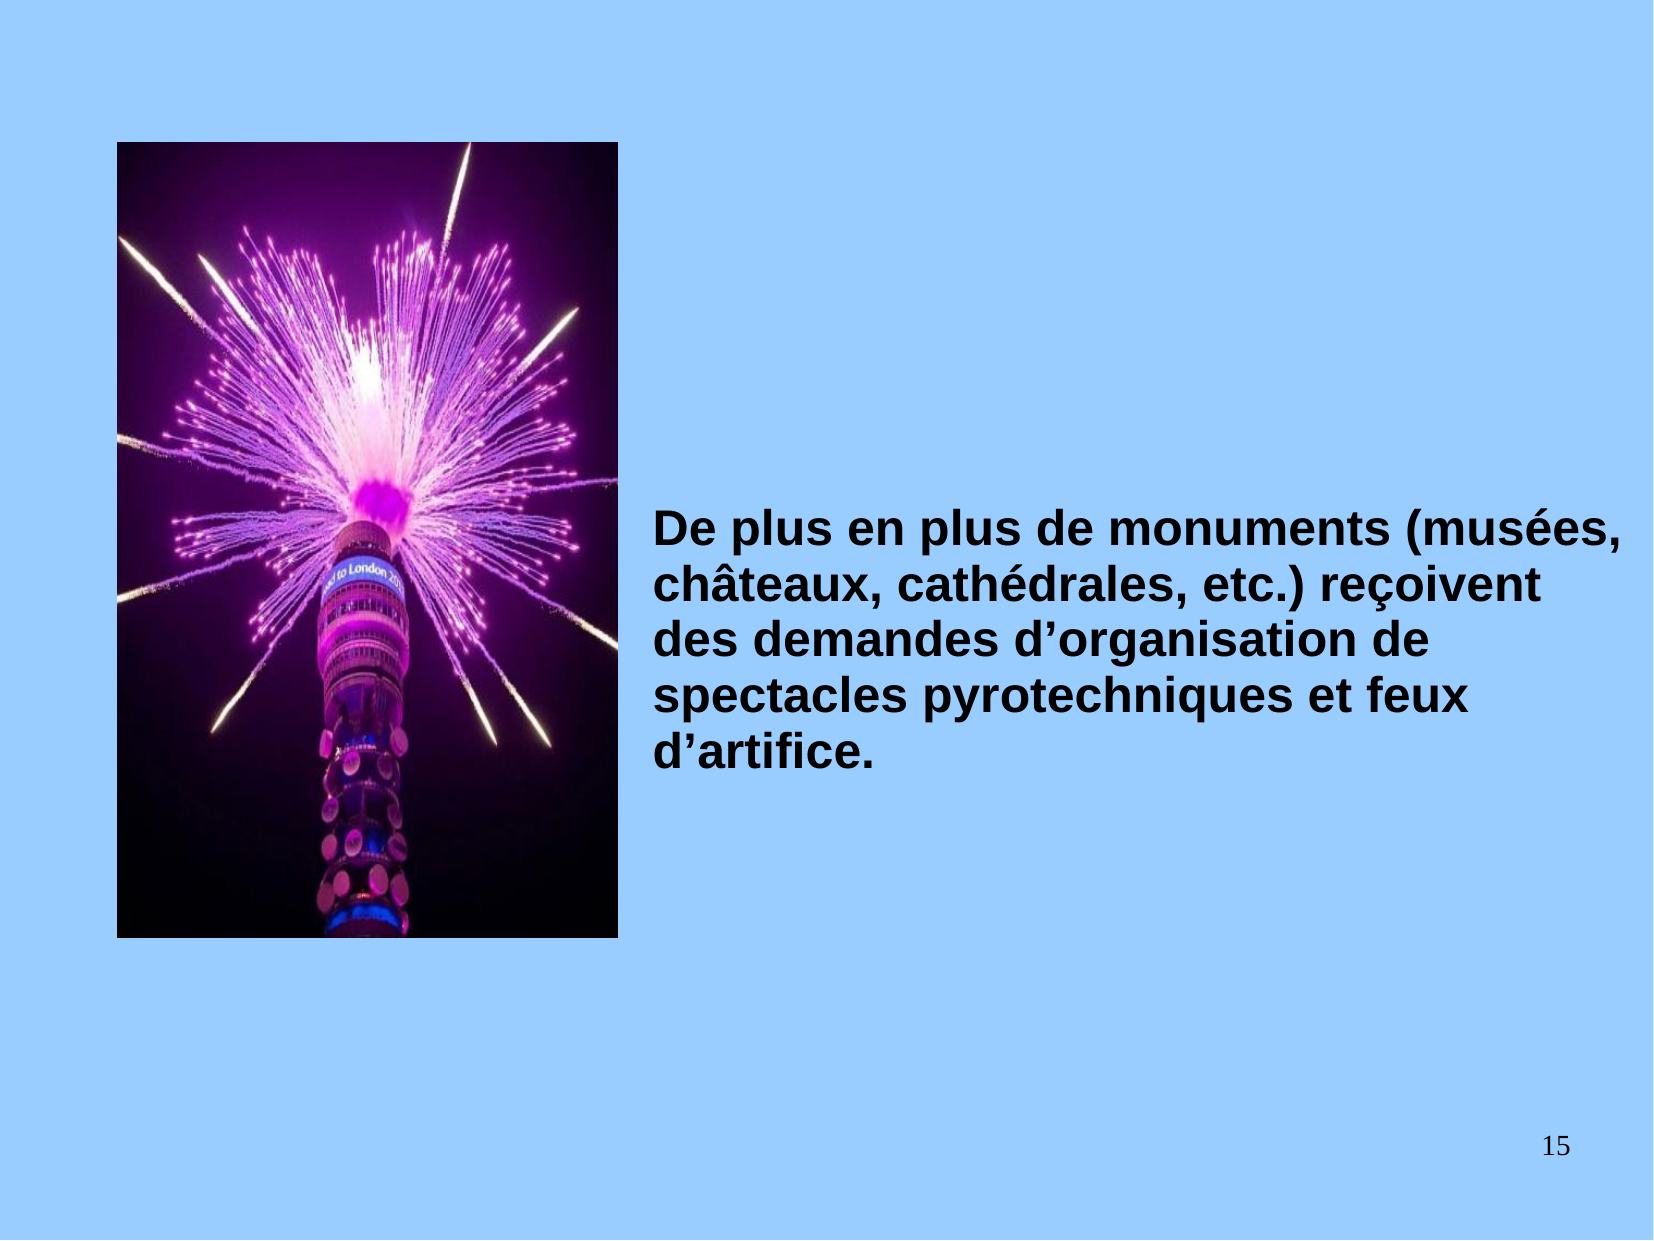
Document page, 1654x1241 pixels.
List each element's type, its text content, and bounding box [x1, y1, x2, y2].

picture [117, 142, 618, 938]
text_box De plus en plus de monuments (musées, châteaux, cathédrales, etc.) reçoivent des demandes d’organisation de spectacles pyrotechniques et feux d’artifice. [637, 492, 1641, 793]
